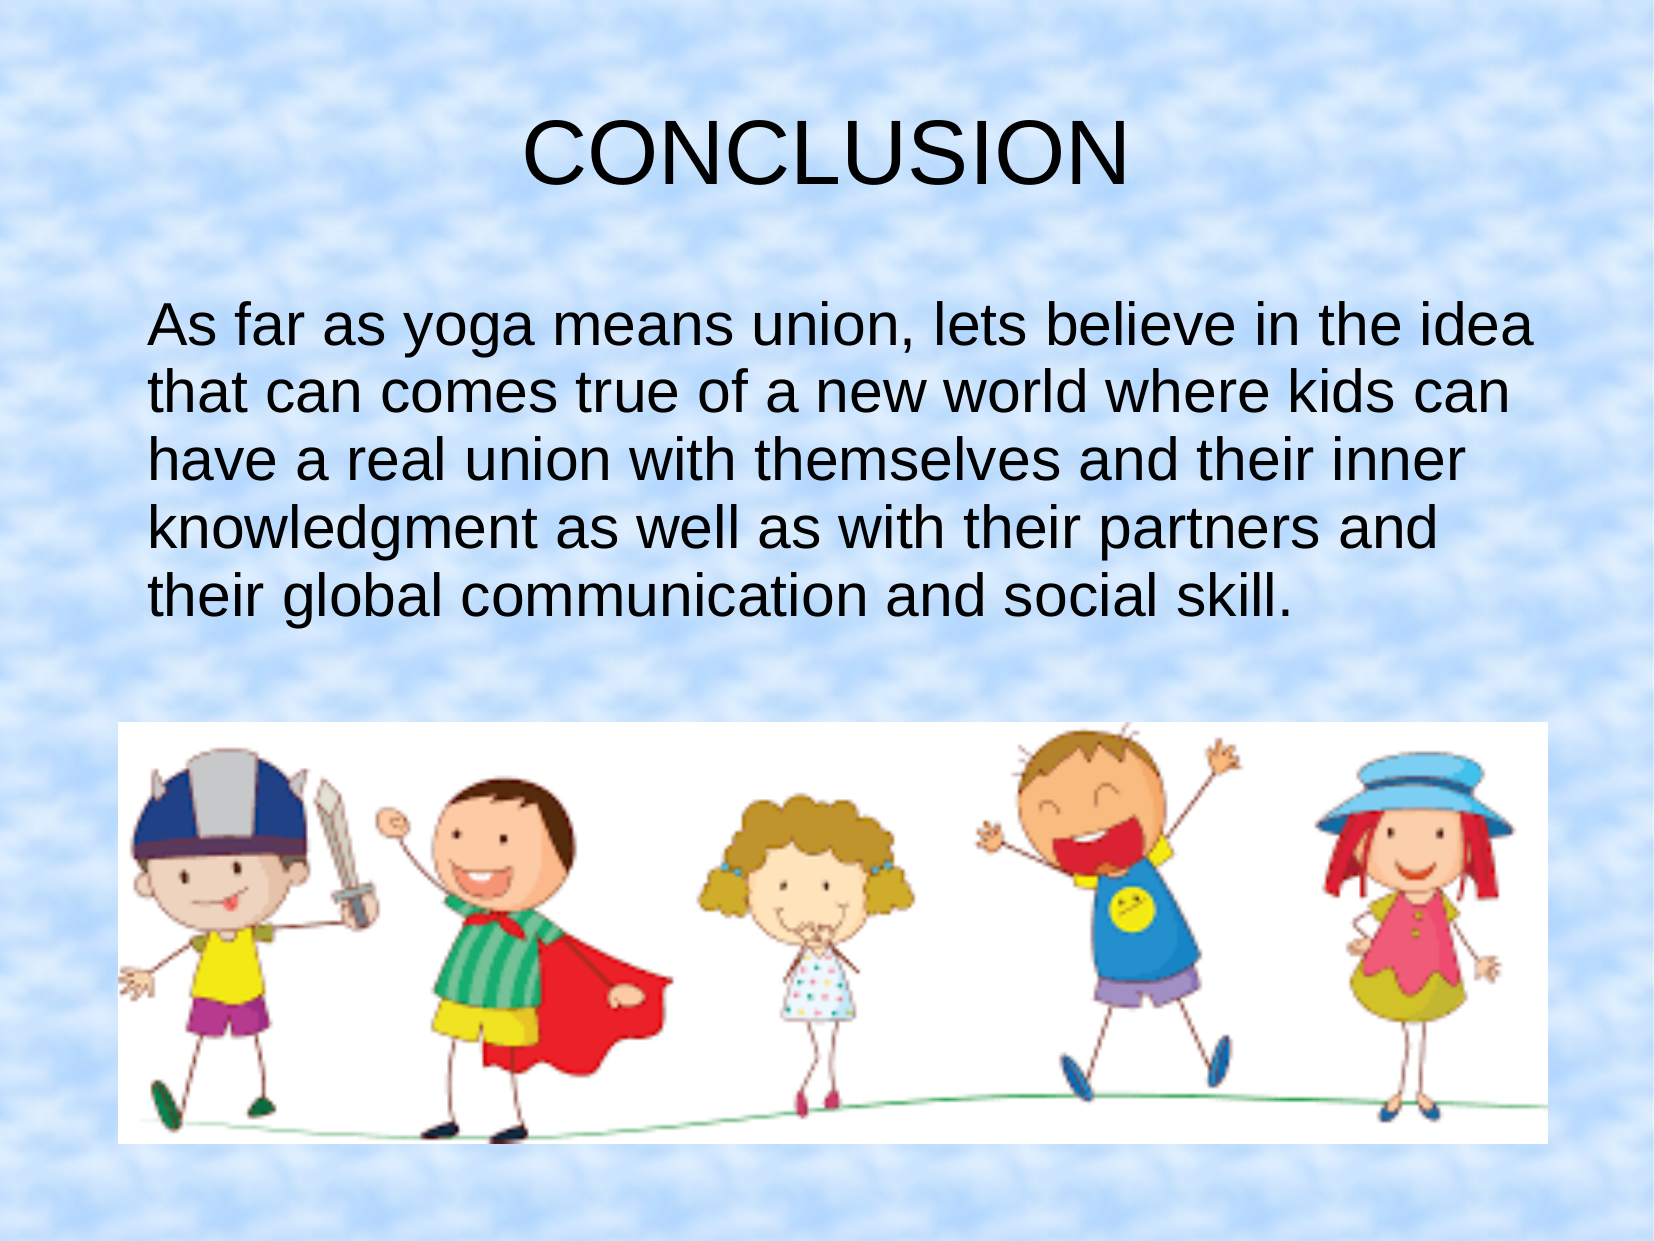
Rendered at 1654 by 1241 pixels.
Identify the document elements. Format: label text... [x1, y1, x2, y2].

picture [0, 0, 1654, 1241]
title CONCLUSION [82, 49, 1571, 257]
list As far as yoga means union, lets believe in the idea that can comes true of a new world where kids can have a real union with themselves and their inner knowledgment as well as with their partners and their global communication and social skill. [82, 290, 1571, 634]
